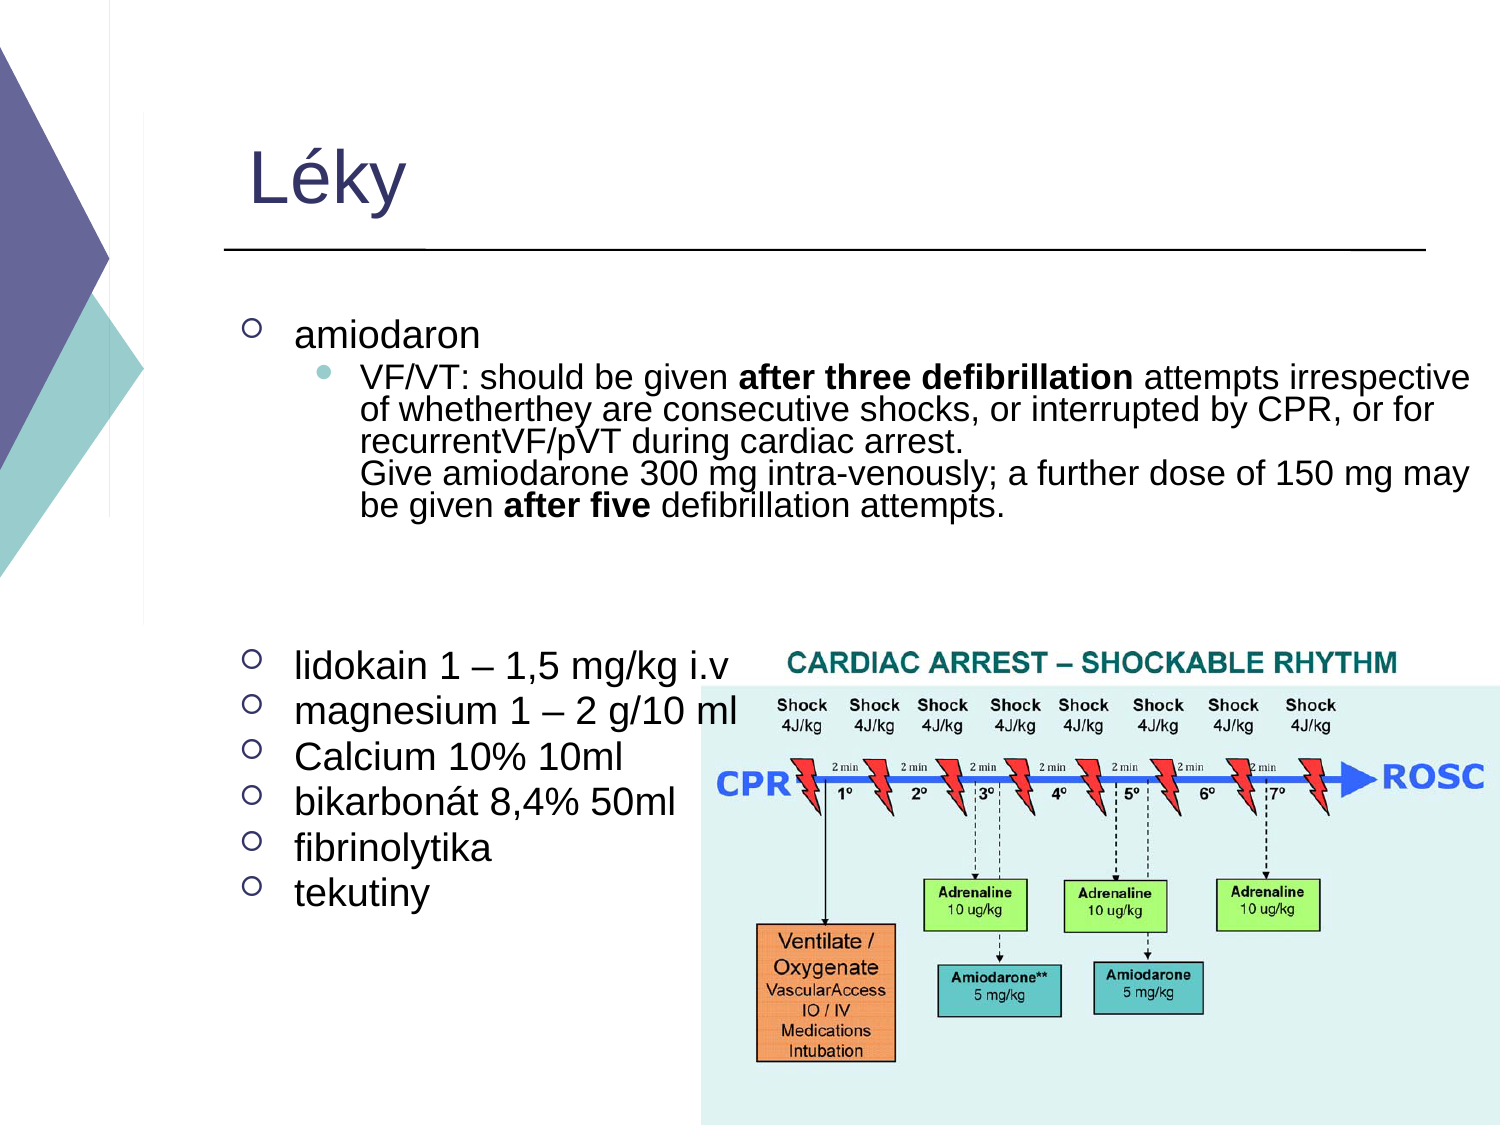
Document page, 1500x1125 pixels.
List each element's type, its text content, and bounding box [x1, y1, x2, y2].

list amiodaron VF/VT: should be given after three defibrillation attempts irrespective of whetherthey are consecutive shocks, or interrupted by CPR, or for recurrentVF/pVT during cardiac arrest. Give amiodarone 300 mg intra-venously; a further dose of 150 mg may be given after five defibrillation attempts. lidokain 1 – 1,5 mg/kg i.v magnesium 1 – 2 g/10 ml Calcium 10% 10ml bikarbonát 8,4% 50ml fibrinolytika tekutiny [224, 302, 1500, 1125]
title Léky [233, 58, 1416, 228]
